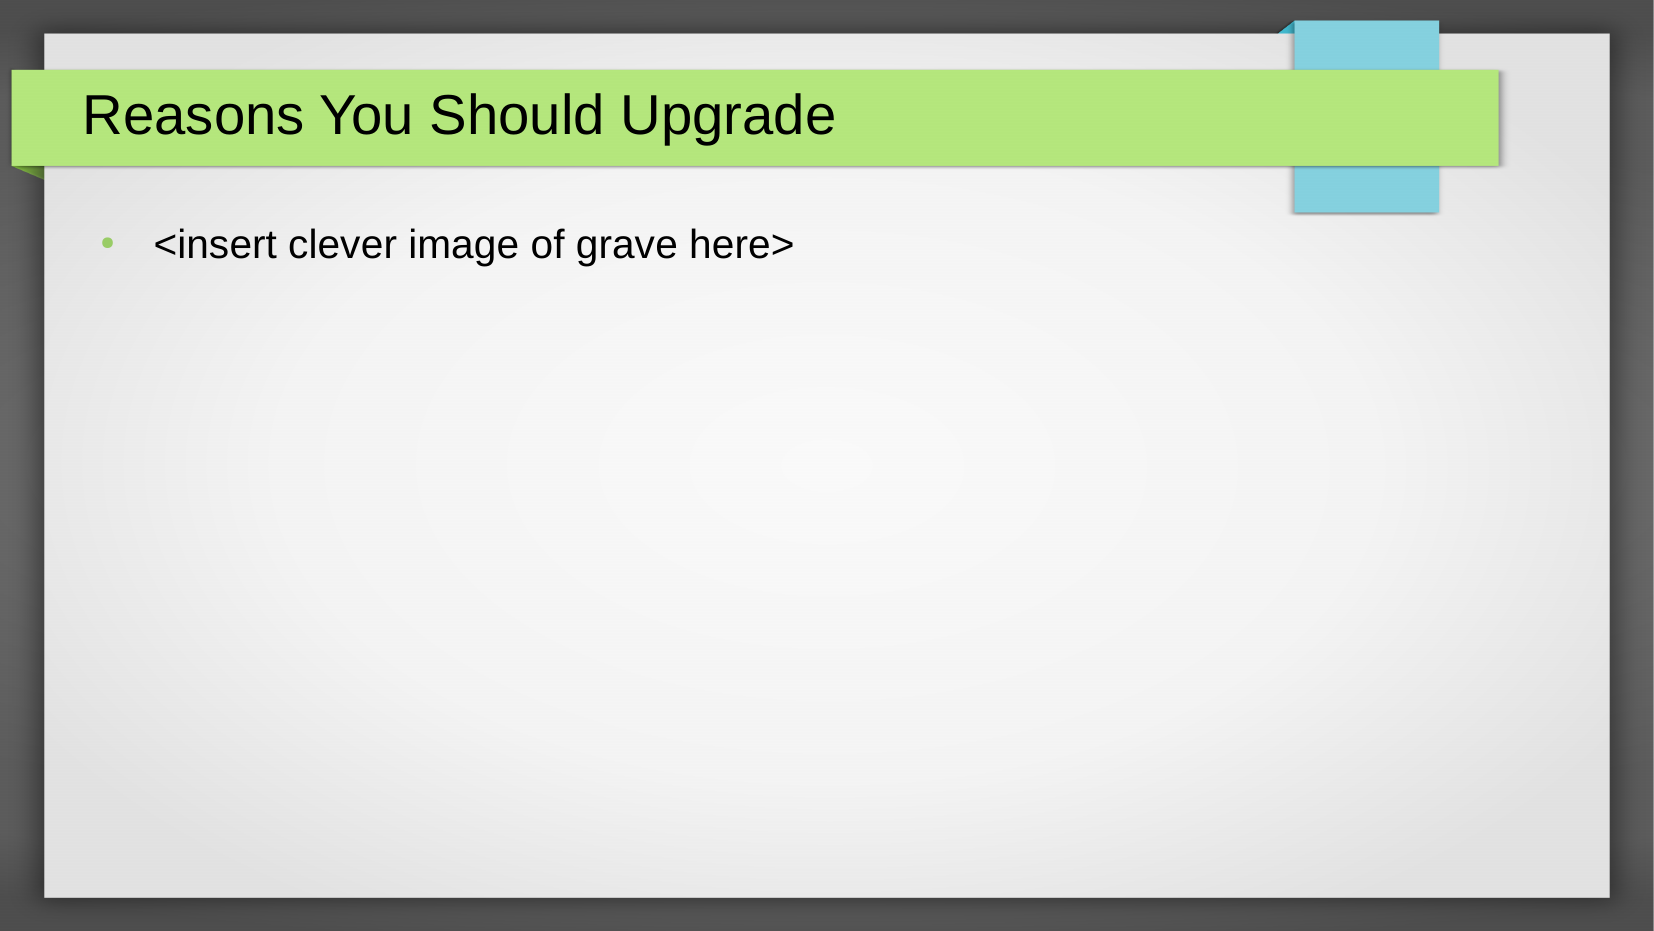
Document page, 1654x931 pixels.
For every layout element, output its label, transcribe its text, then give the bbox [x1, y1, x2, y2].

title Reasons You Should Upgrade [82, 70, 1264, 160]
picture [0, 0, 1654, 931]
list <insert clever image of grave here> [82, 221, 1571, 761]
